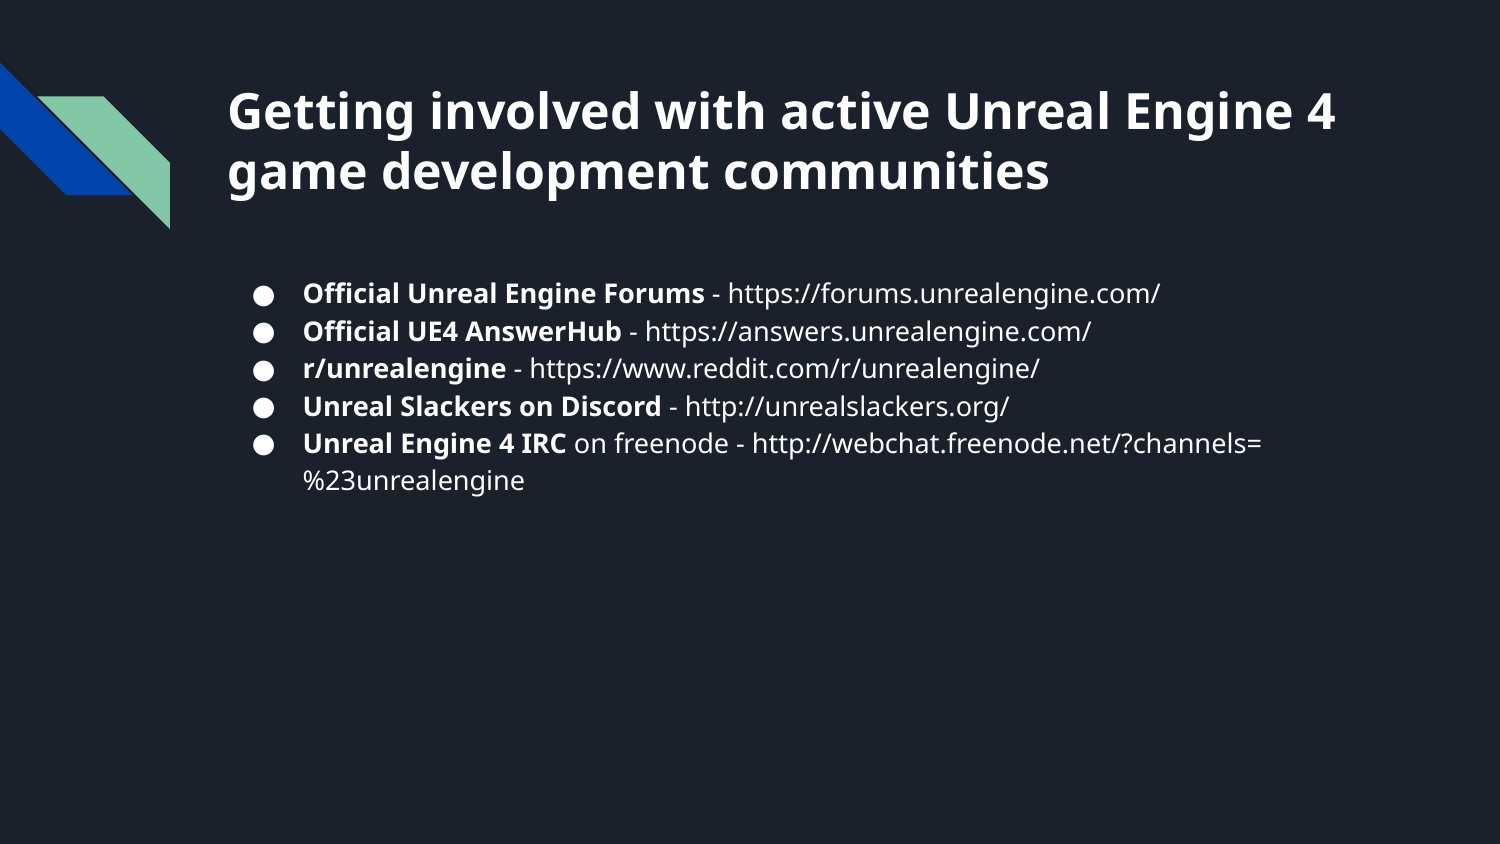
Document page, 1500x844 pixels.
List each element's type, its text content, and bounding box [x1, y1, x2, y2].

text_box Official Unreal Engine Forums - https://forums.unrealengine.com/ Official UE4 AnswerHub - https://answers.unrealengine.com/ r/unrealengine - https://www.reddit.com/r/unrealengine/ Unreal Slackers on Discord - http://unrealslackers.org/ Unreal Engine 4 IRC on freenode - http://webchat.freenode.net/?channels=%23unrealengine [212, 257, 1368, 735]
text_box Getting involved with active Unreal Engine 4 game development communities [212, 64, 1368, 215]
